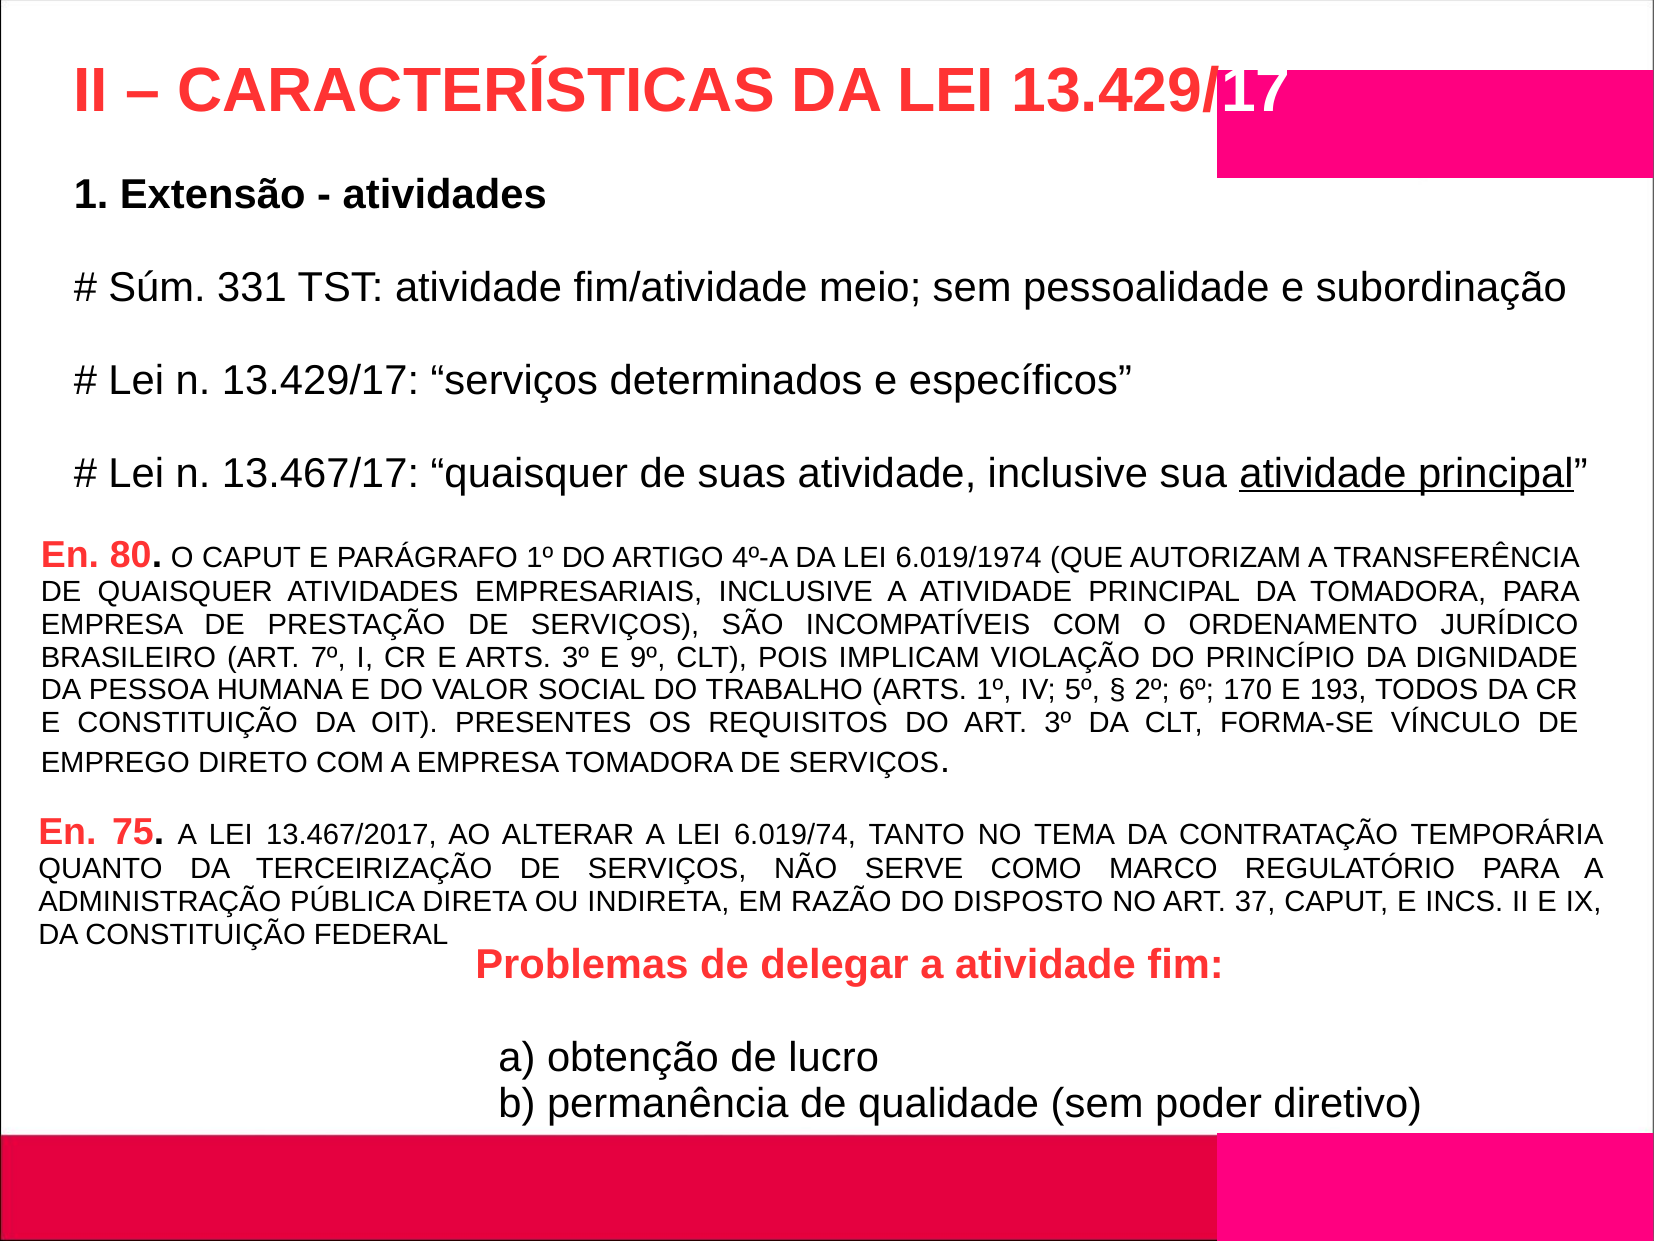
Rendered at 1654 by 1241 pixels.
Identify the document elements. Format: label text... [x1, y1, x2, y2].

picture [0, 0, 1654, 1241]
text_box II – CARACTERÍSTICAS DA LEI 13.429/17 1. Extensão - atividades # Súm. 331 TST: atividade fim/atividade meio; sem pessoalidade e subordinação # Lei n. 13.429/17: “serviços determinados e específicos” # Lei n. 13.467/17: “quaisquer de suas atividade, inclusive sua atividade principal” [59, 47, 1630, 933]
text_box Problemas de delegar a atividade fim: a) obtenção de lucro b) permanência de qualidade (sem poder diretivo) [460, 933, 1630, 1183]
text_box En. 75. A LEI 13.467/2017, AO ALTERAR A LEI 6.019/74, TANTO NO TEMA DA CONTRATAÇÃO TEMPORÁRIA QUANTO DA TERCEIRIZAÇÃO DE SERVIÇOS, NÃO SERVE COMO MARCO REGULATÓRIO PARA A ADMINISTRAÇÃO PÚBLICA DIRETA OU INDIRETA, EM RAZÃO DO DISPOSTO NO ART. 37, CAPUT, E INCS. II E IX, DA CONSTITUIÇÃO FEDERAL [23, 803, 1619, 987]
text_box En. 80. O CAPUT E PARÁGRAFO 1º DO ARTIGO 4º-A DA LEI 6.019/1974 (QUE AUTORIZAM A TRANSFERÊNCIA DE QUAISQUER ATIVIDADES EMPRESARIAIS, INCLUSIVE A ATIVIDADE PRINCIPAL DA TOMADORA, PARA EMPRESA DE PRESTAÇÃO DE SERVIÇOS), SÃO INCOMPATÍVEIS COM O ORDENAMENTO JURÍDICO BRASILEIRO (ART. 7º, I, CR E ARTS. 3º E 9º, CLT), POIS IMPLICAM VIOLAÇÃO DO PRINCÍPIO DA DIGNIDADE DA PESSOA HUMANA E DO VALOR SOCIAL DO TRABALHO (ARTS. 1º, IV; 5º, § 2º; 6º; 170 E 193, TODOS DA CR E CONSTITUIÇÃO DA OIT). PRESENTES OS REQUISITOS DO ART. 3º DA CLT, FORMA-SE VÍNCULO DE EMPREGO DIRETO COM A EMPRESA TOMADORA DE SERVIÇOS. [26, 525, 1595, 798]
